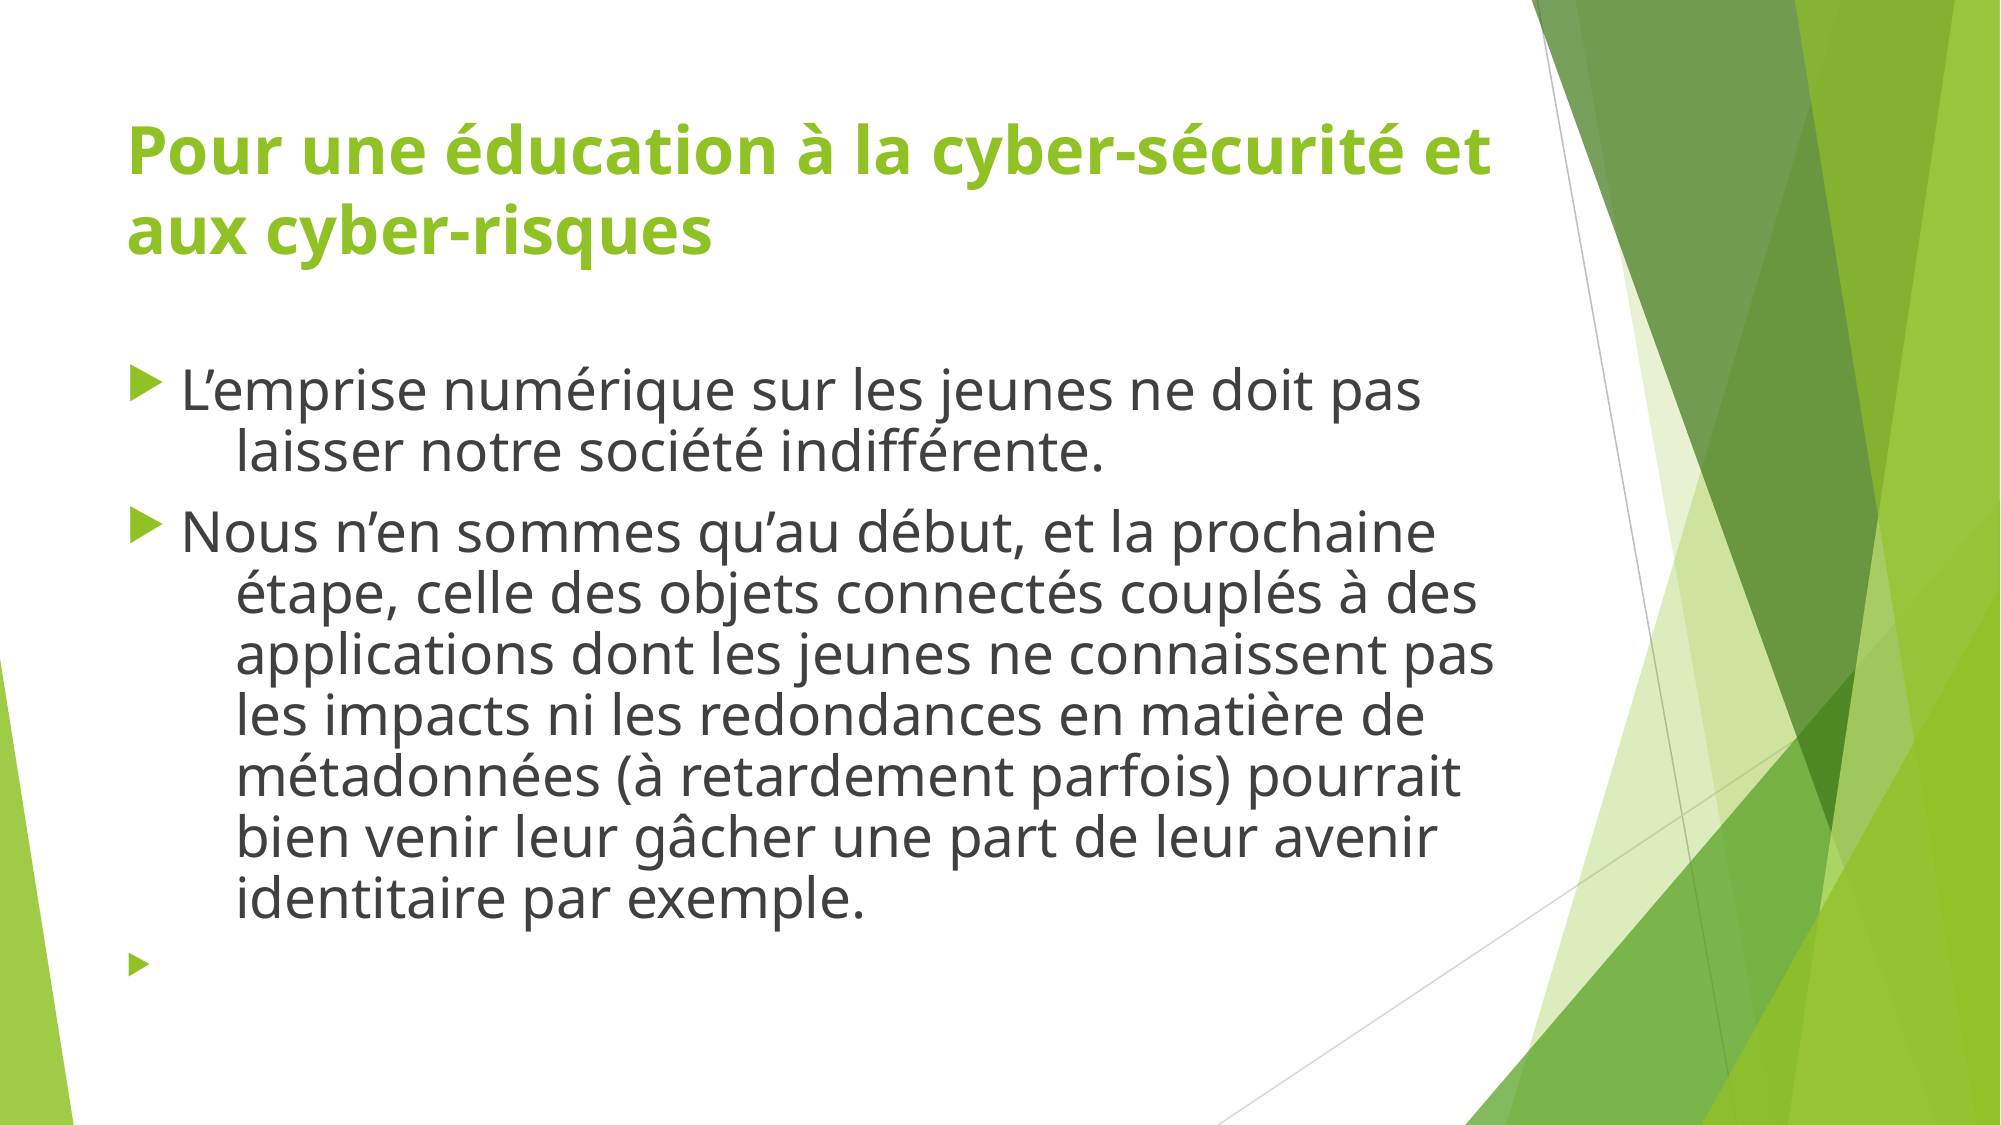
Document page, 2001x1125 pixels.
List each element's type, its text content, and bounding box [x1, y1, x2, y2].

list L’emprise numérique sur les jeunes ne doit pas laisser notre société indifférente. Nous n’en sommes qu’au début, et la prochaine étape, celle des objets connectés couplés à des applications dont les jeunes ne connaissent pas les impacts ni les redondances en matière de métadonnées (à retardement parfois) pourrait bien venir leur gâcher une part de leur avenir identitaire par exemple. [111, 354, 1522, 992]
title Pour une éducation à la cyber-sécurité et aux cyber-risques [111, 99, 1522, 317]
